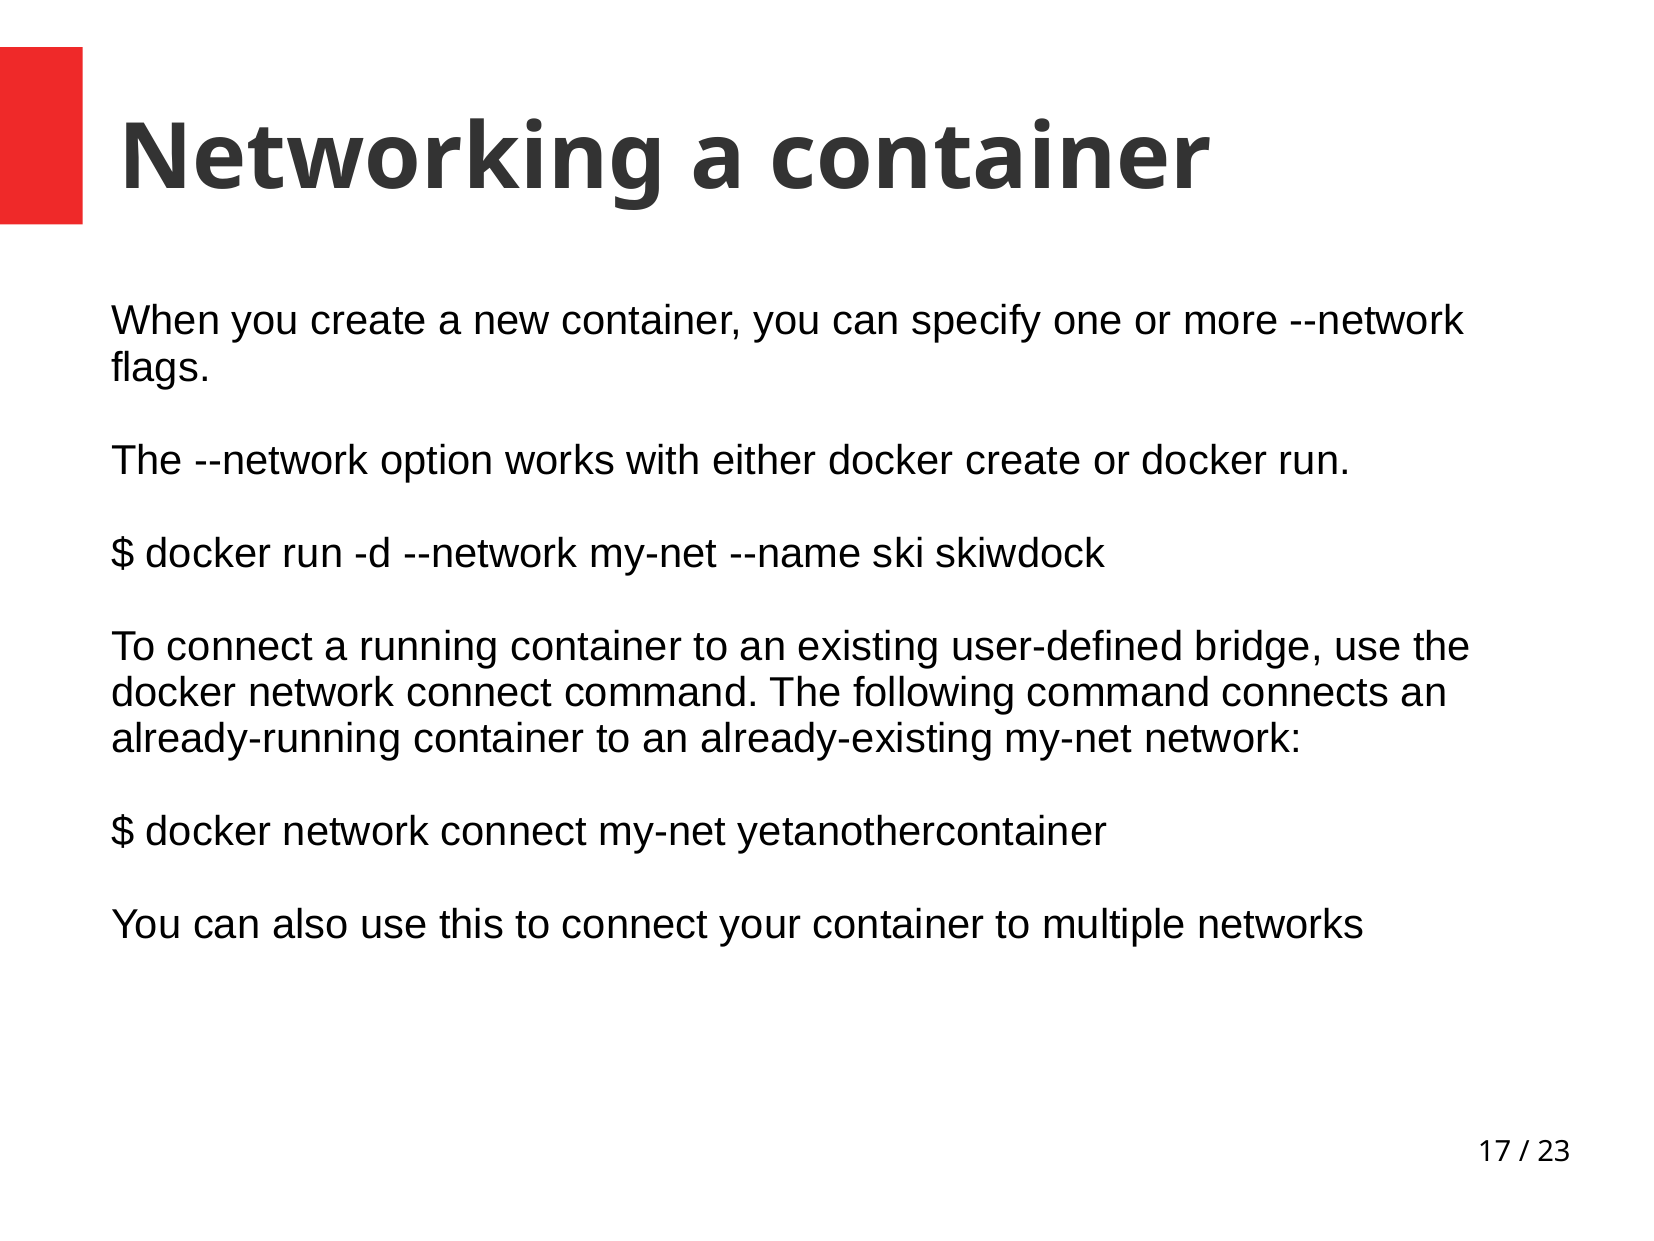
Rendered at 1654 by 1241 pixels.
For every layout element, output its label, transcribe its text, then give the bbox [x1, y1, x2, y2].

text_box When you create a new container, you can specify one or more --network flags. The --network option works with either docker create or docker run. $ docker run -d --network my-net --name ski skiwdock To connect a running container to an existing user-defined bridge, use the docker network connect command. The following command connects an already-running container to an already-existing my-net network: $ docker network connect my-net yetanothercontainer You can also use this to connect your container to multiple networks [96, 289, 1550, 1141]
title Networking a container [118, 49, 1571, 257]
